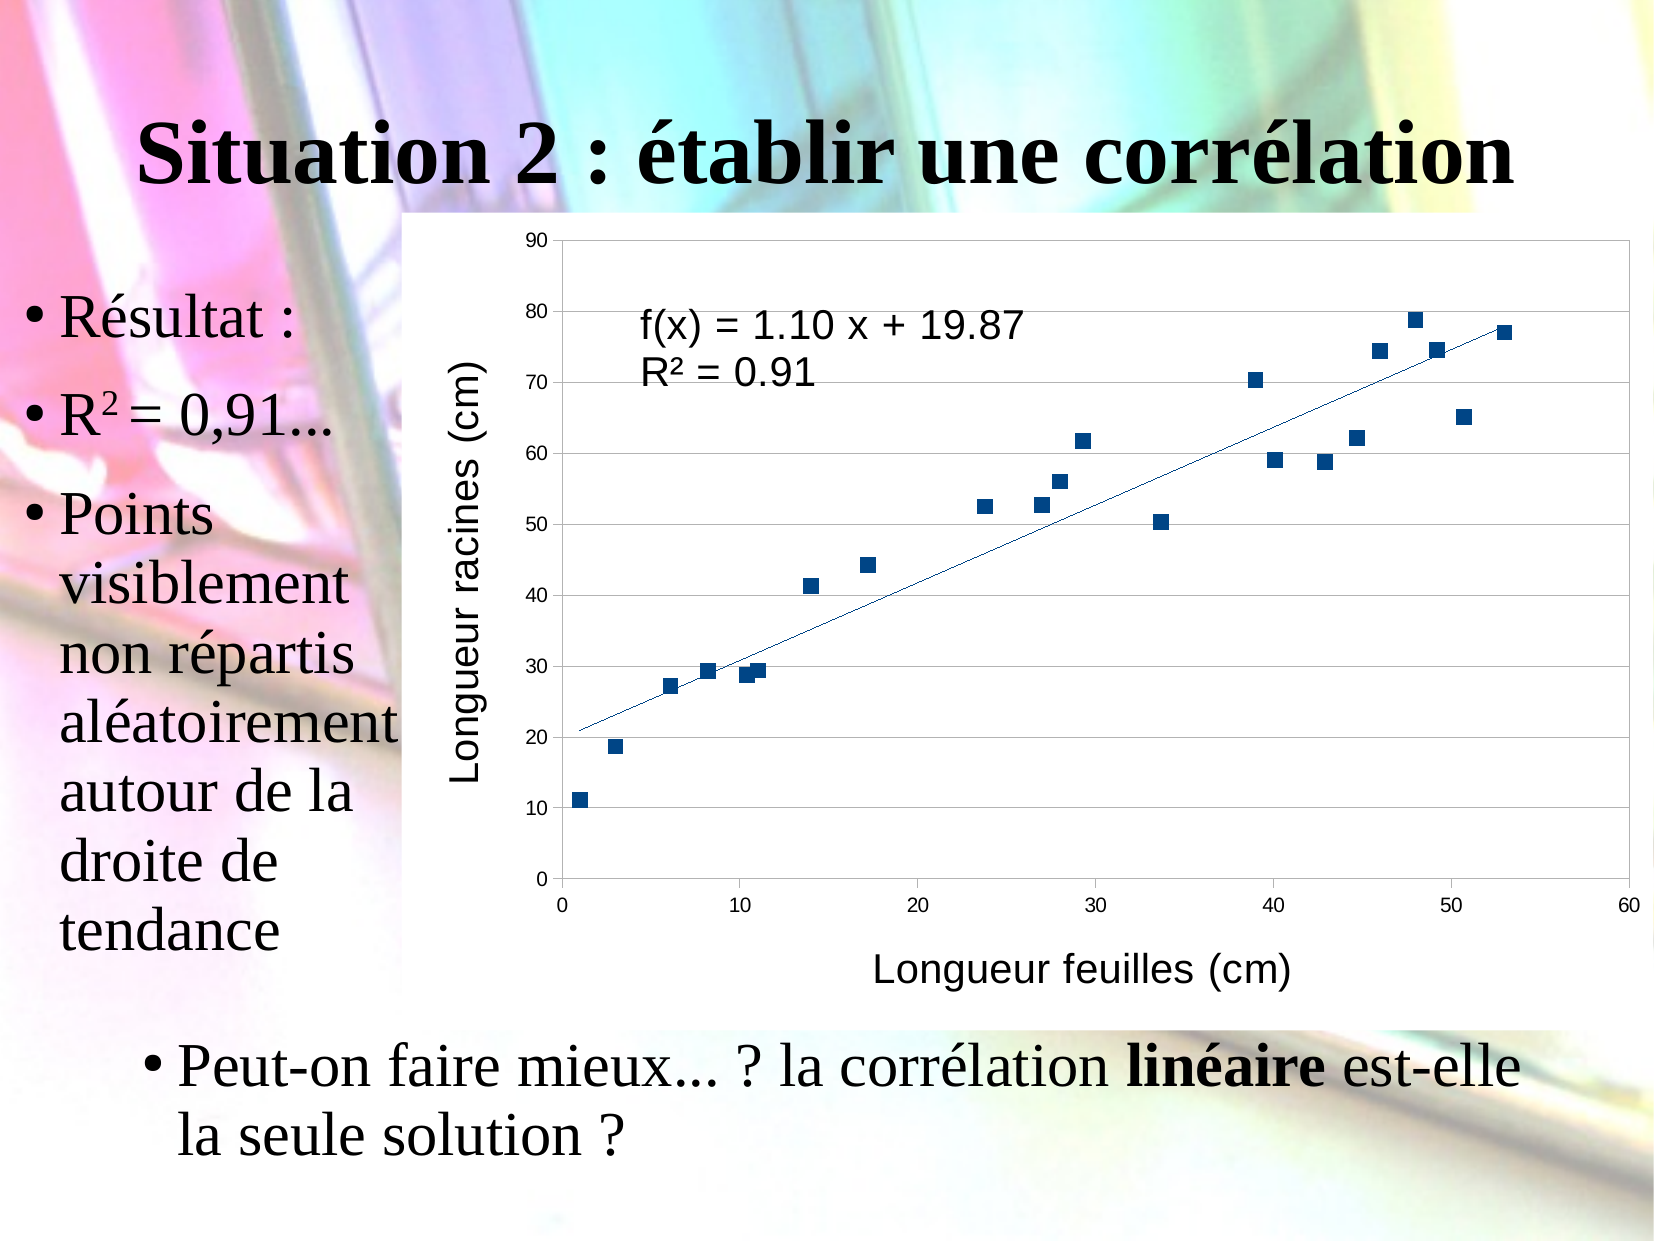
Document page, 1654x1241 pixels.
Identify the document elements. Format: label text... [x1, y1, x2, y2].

chart [401, 212, 1654, 1031]
picture [0, 0, 1654, 1241]
text_box Peut-on faire mieux... ? la corrélation linéaire est-elle la seule solution ? [141, 1030, 1524, 1202]
text_box Résultat : R2 = 0,91... Points visiblement non répartis aléatoirement autour de la droite de tendance [23, 281, 401, 964]
title Situation 2 : établir une corrélation [82, 49, 1571, 257]
